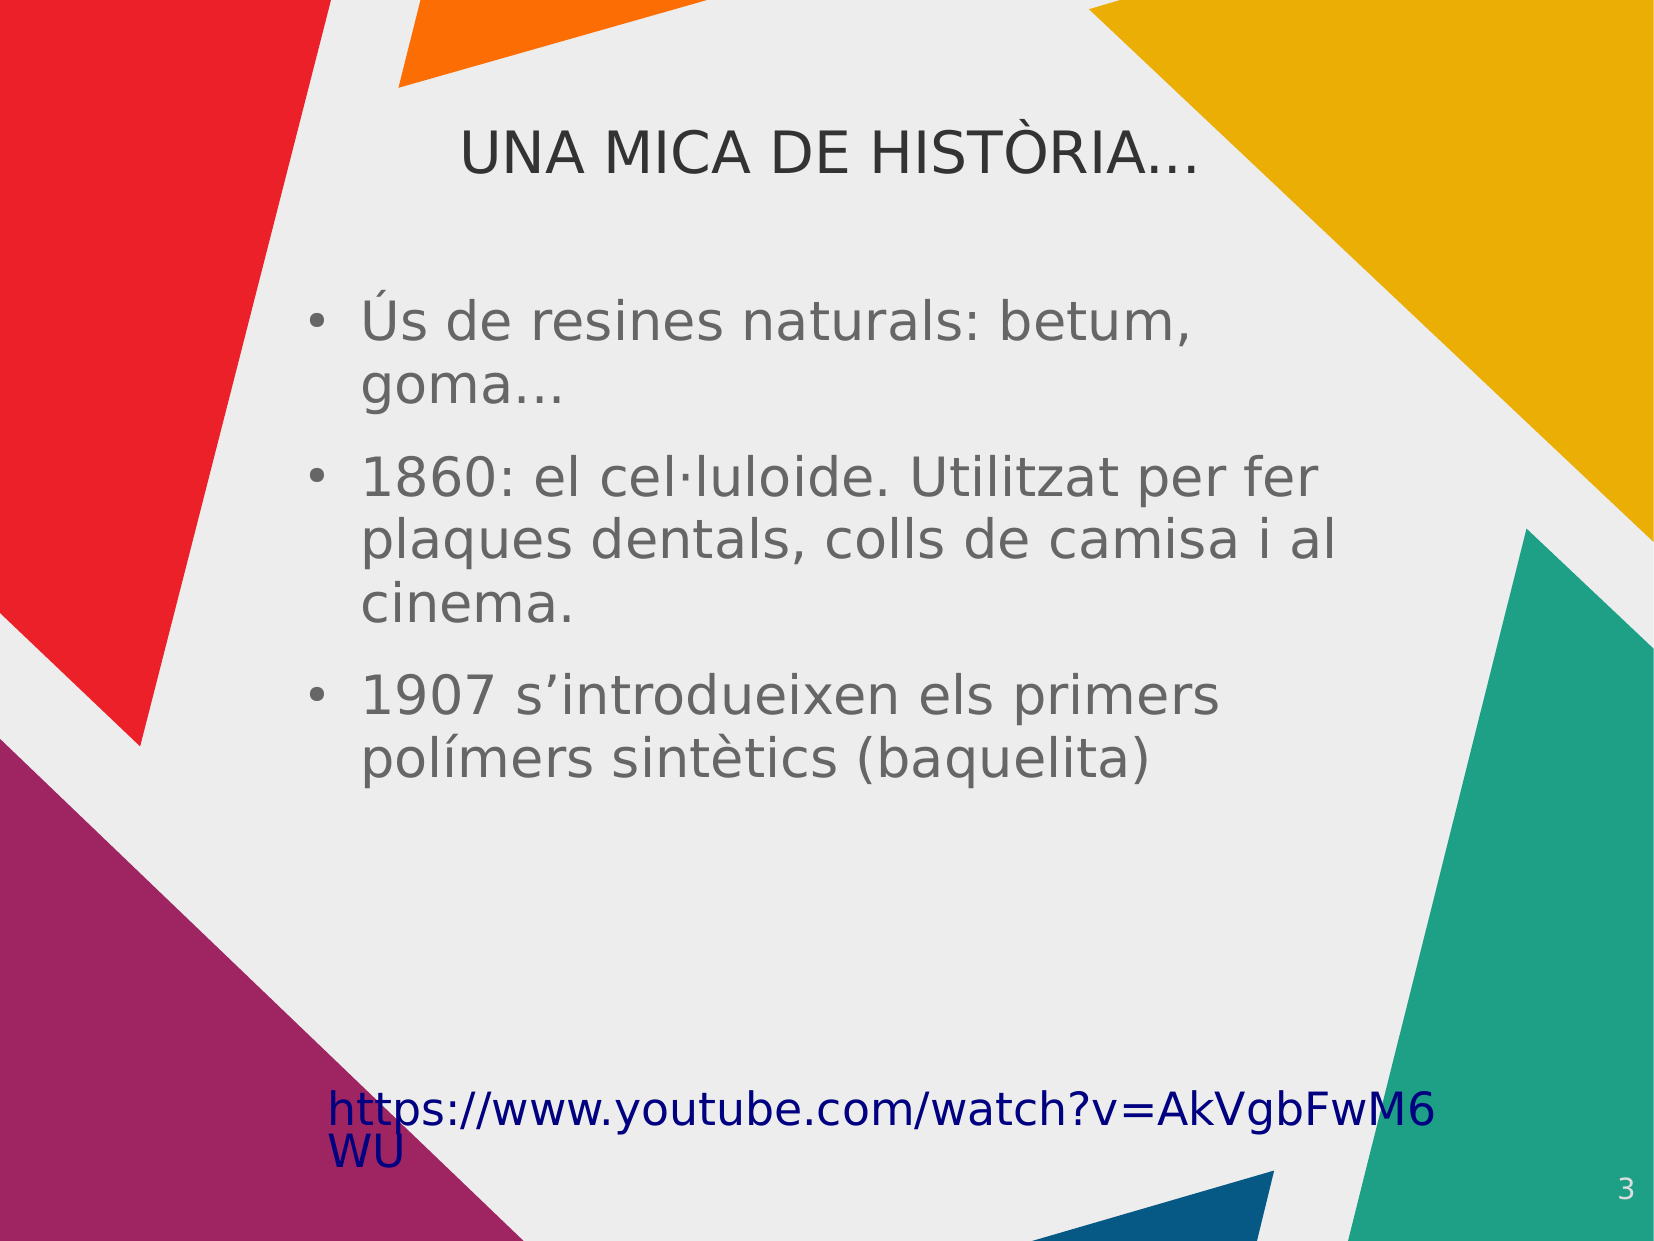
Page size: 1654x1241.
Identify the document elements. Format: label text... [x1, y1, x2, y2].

text_box https://www.youtube.com/watch?v=AkVgbFwM6WU [312, 1075, 1453, 1159]
title UNA MICA DE HISTÒRIA... [289, 49, 1372, 257]
list Ús de resines naturals: betum, goma... 1860: el cel·luloide. Utilitzat per fer plaques dentals, colls de camisa i al cinema. 1907 s’introdueixen els primers polímers sintètics (baquelita) [289, 290, 1372, 1090]
